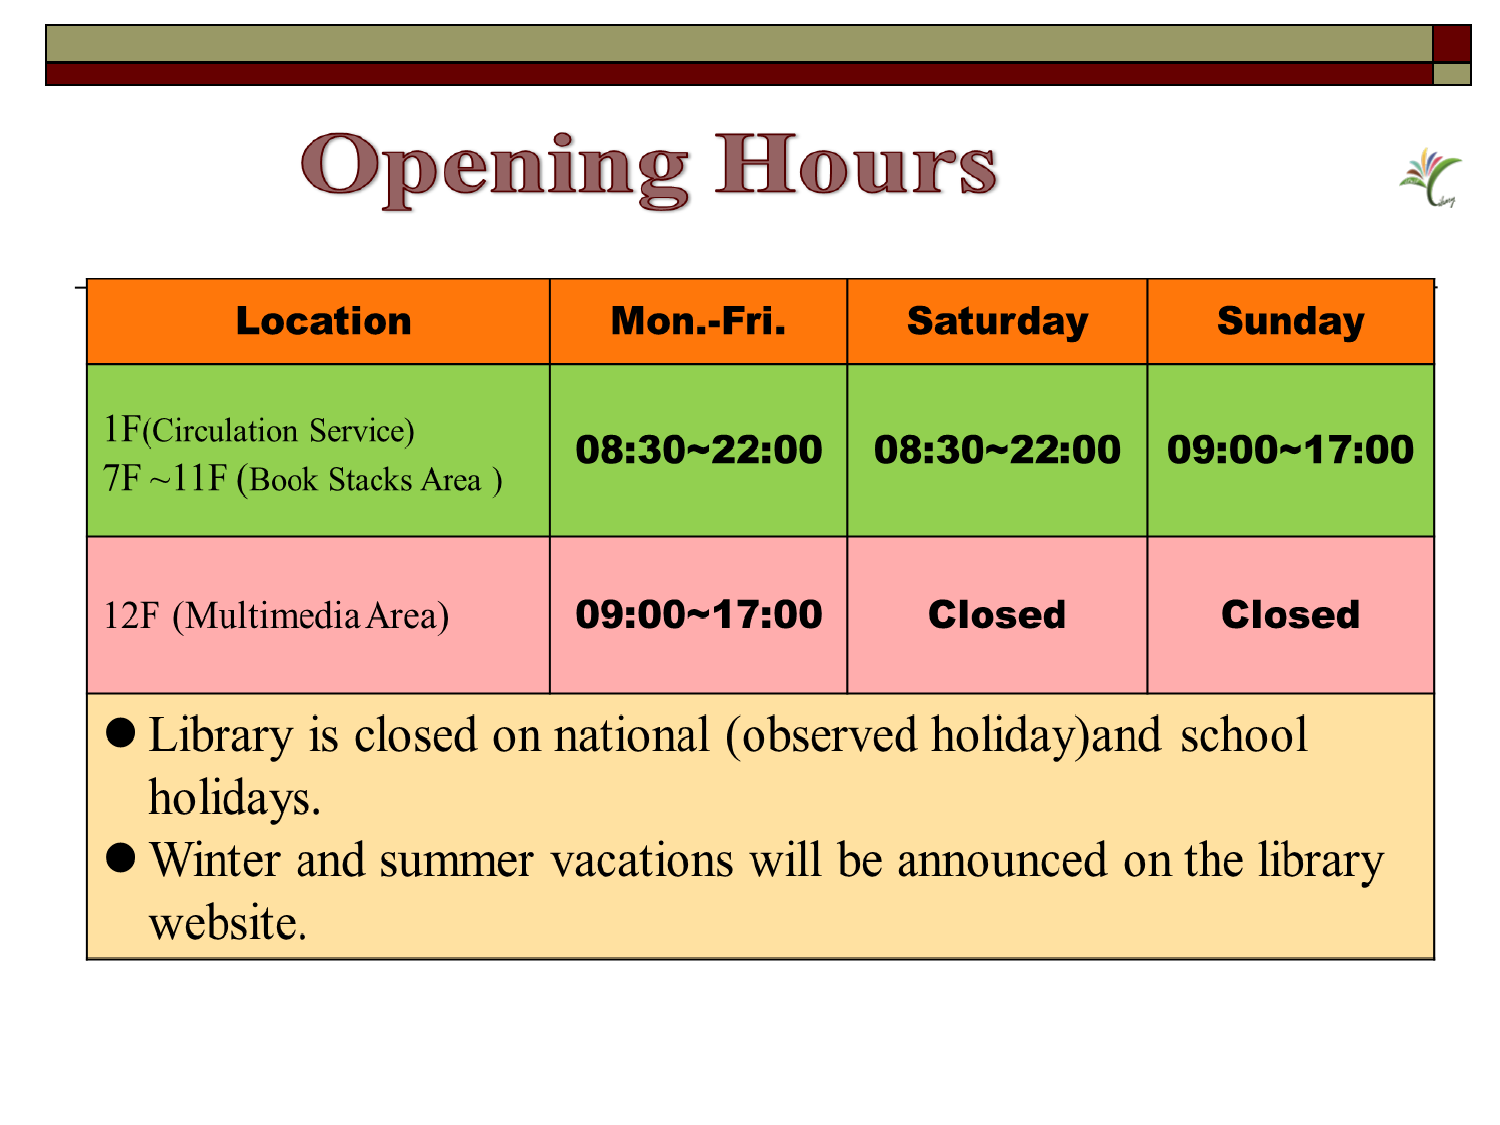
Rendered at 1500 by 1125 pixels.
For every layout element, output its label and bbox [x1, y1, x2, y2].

picture [1399, 147, 1463, 208]
picture [230, 78, 1070, 268]
picture [73, 278, 1437, 983]
